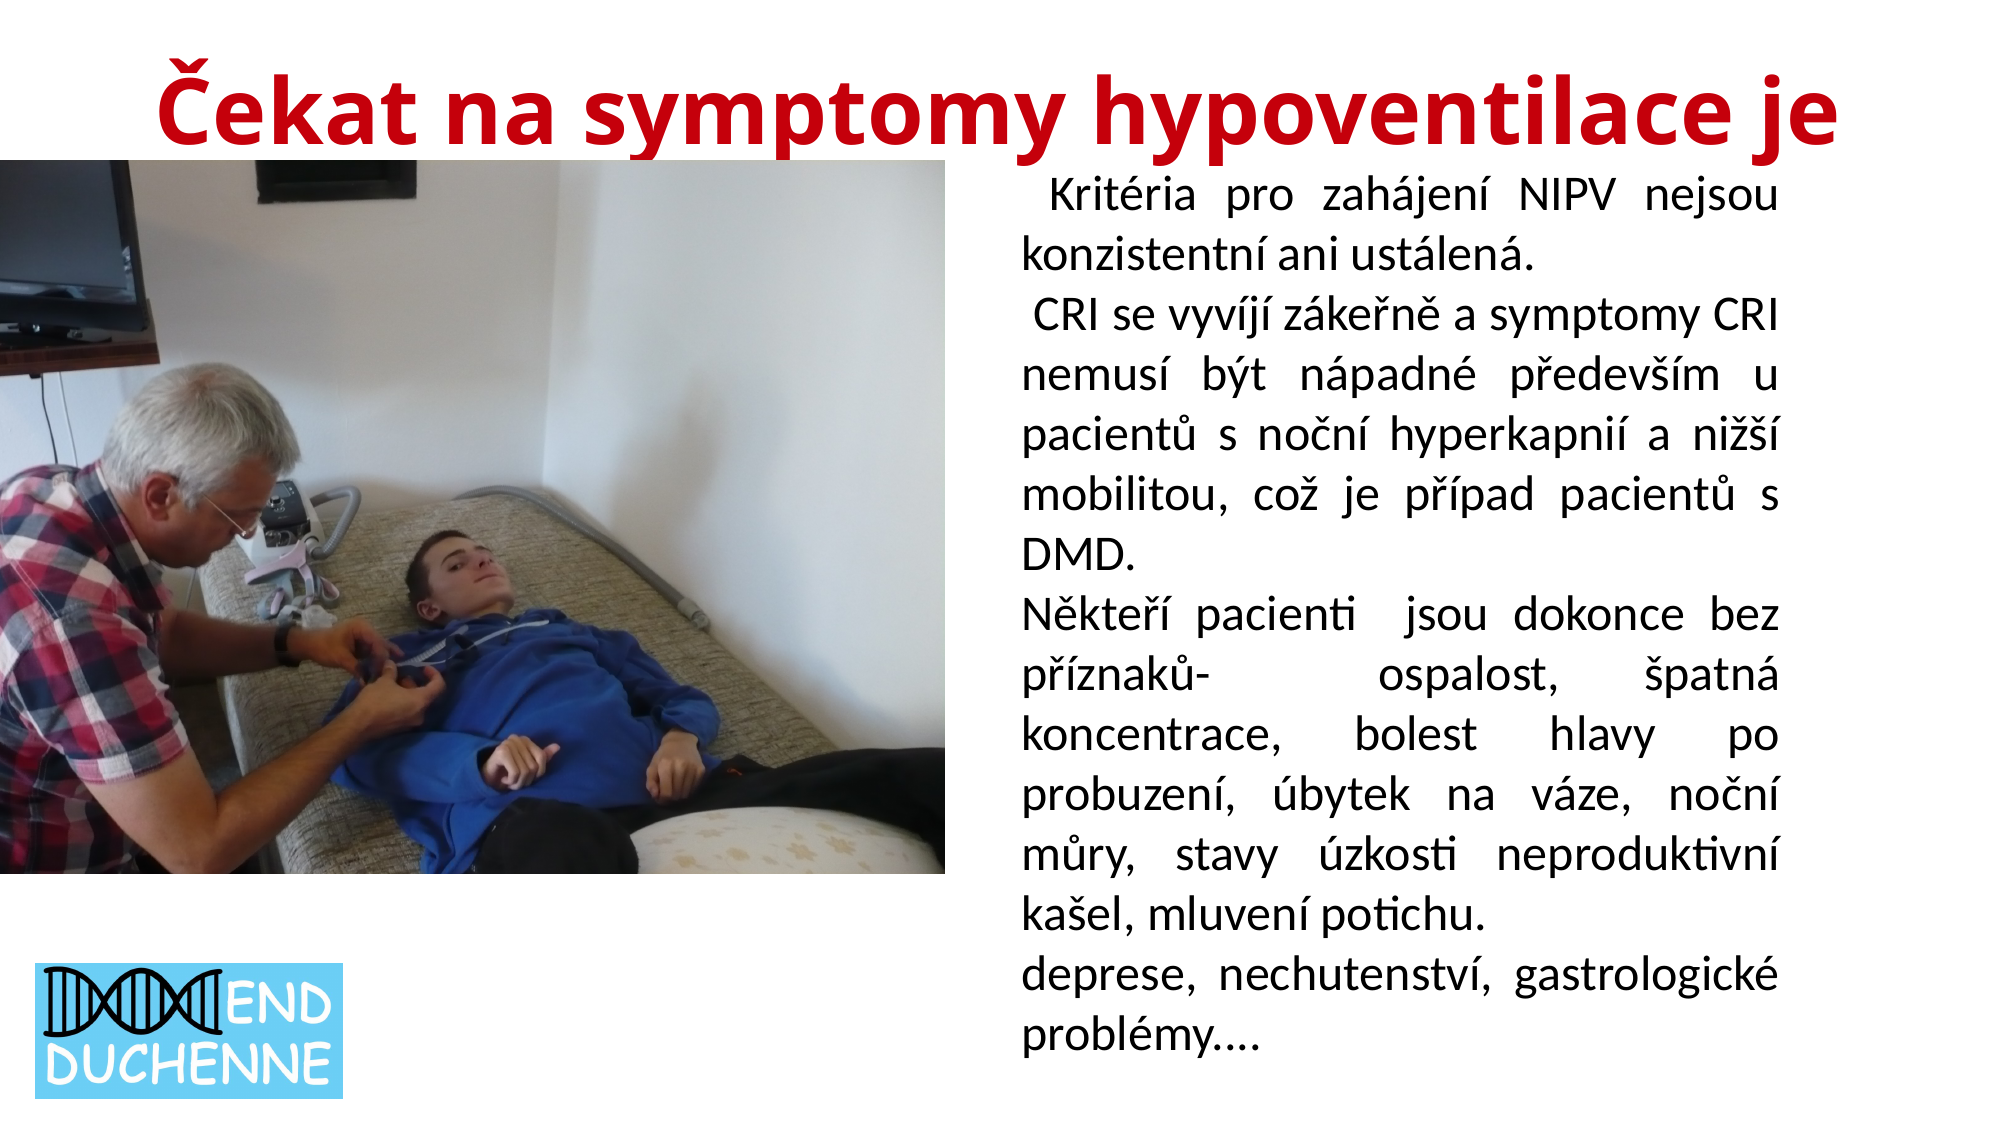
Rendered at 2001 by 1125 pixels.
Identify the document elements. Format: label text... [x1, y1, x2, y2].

picture [35, 963, 343, 1099]
title Čekat na symptomy hypoventilace je pozdě [139, 57, 1865, 276]
text_box Kritéria pro zahájení NIPV nejsou konzistentní ani ustálená. CRI se vyvíjí zákeřně a symptomy CRI nemusí být nápadné především u pacientů s noční hyperkapnií a nižší mobilitou, což je případ pacientů s DMD. Někteří pacienti jsou dokonce bez příznaků- ospalost, špatná koncentrace, bolest hlavy po probuzení, úbytek na váze, noční můry, stavy úzkosti neproduktivní kašel, mluvení potichu. deprese, nechutenství, gastrologické problémy.... [1006, 153, 1796, 1069]
picture [0, 160, 945, 875]
